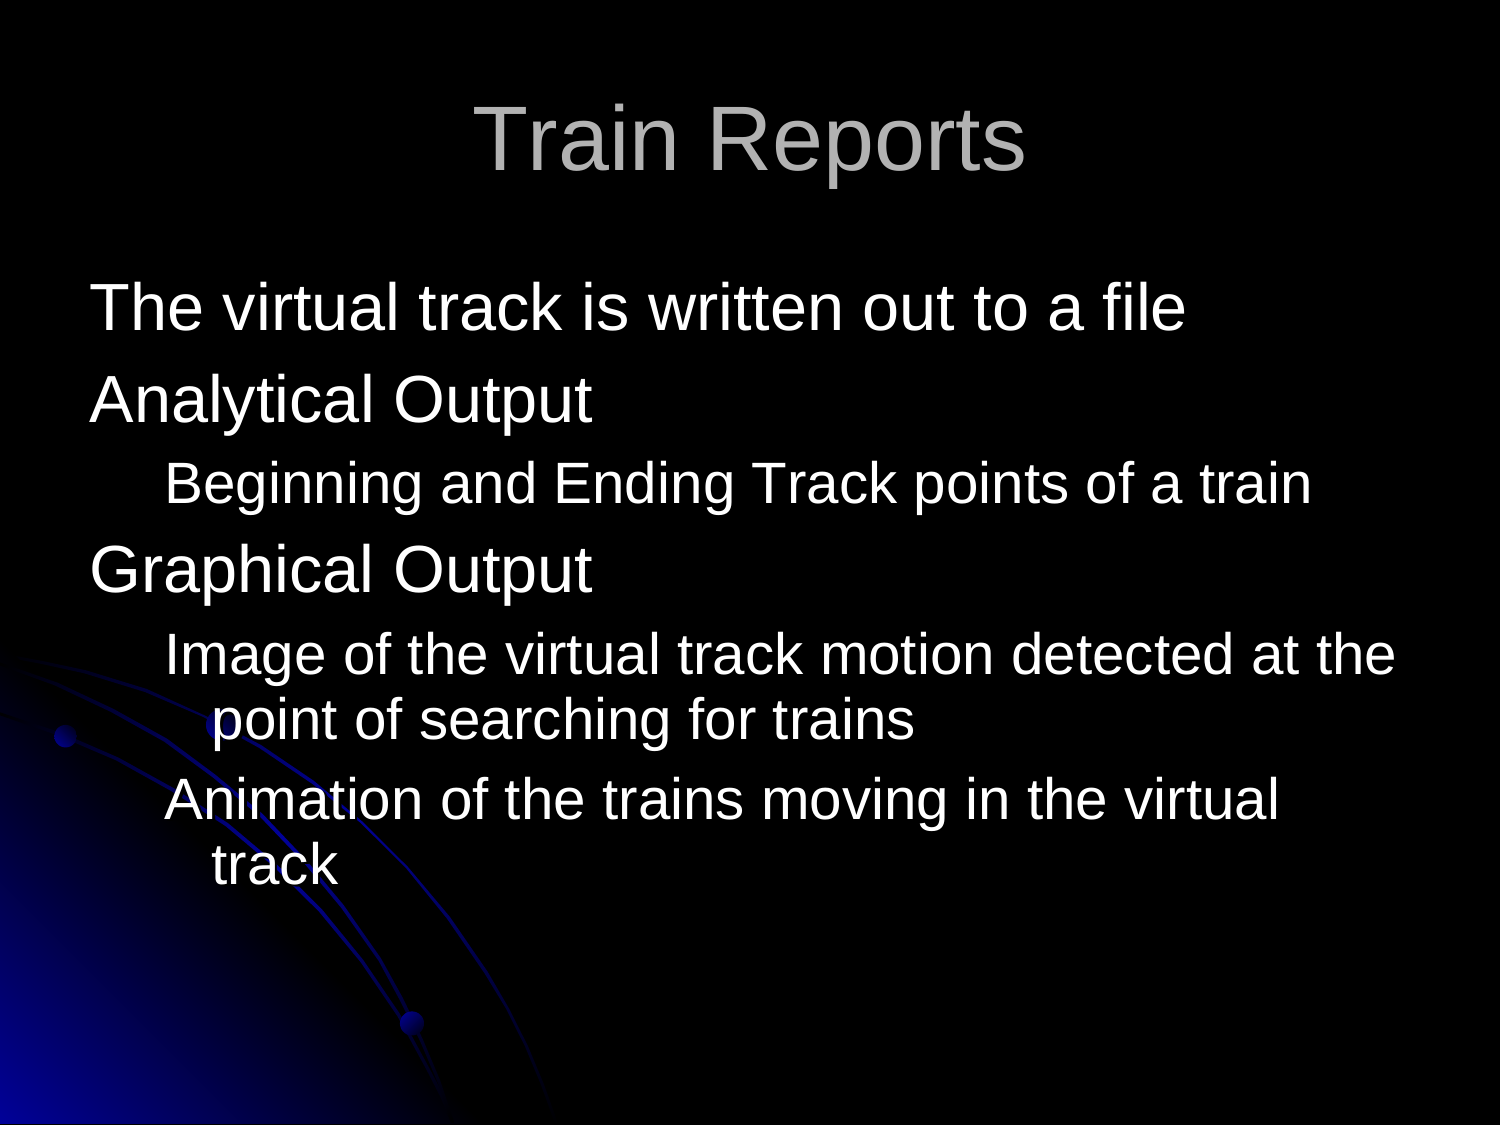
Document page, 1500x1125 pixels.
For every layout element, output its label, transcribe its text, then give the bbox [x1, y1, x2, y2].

list The virtual track is written out to a file Analytical Output Beginning and Ending Track points of a train Graphical Output Image of the virtual track motion detected at the point of searching for trains Animation of the trains moving in the virtual track [75, 262, 1426, 1006]
title Train Reports [75, 45, 1426, 233]
